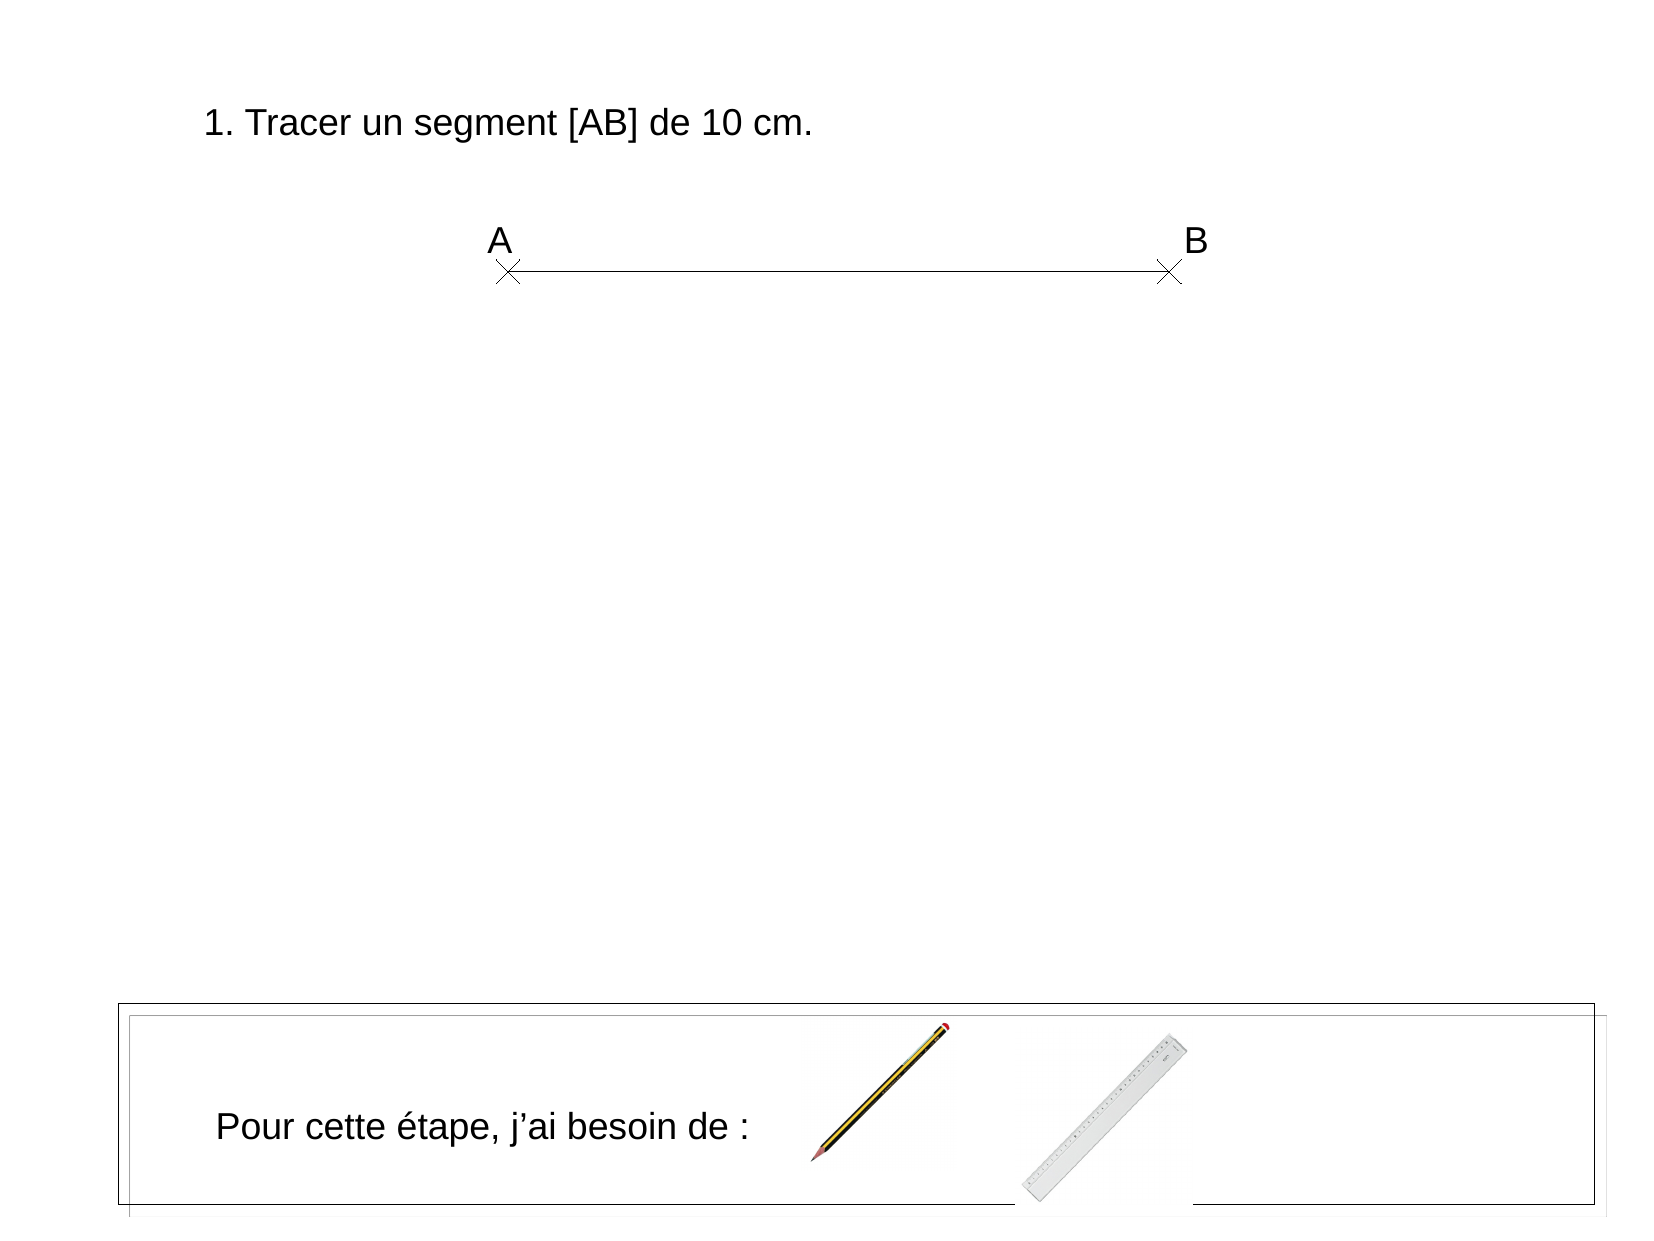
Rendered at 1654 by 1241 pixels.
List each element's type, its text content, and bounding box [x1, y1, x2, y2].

text_box [118, 1003, 1595, 1205]
text_box A [472, 212, 520, 270]
text_box 1. Tracer un segment [AB] de 10 cm. [188, 94, 1571, 152]
text_box B [1169, 212, 1217, 270]
picture [1015, 1027, 1193, 1205]
